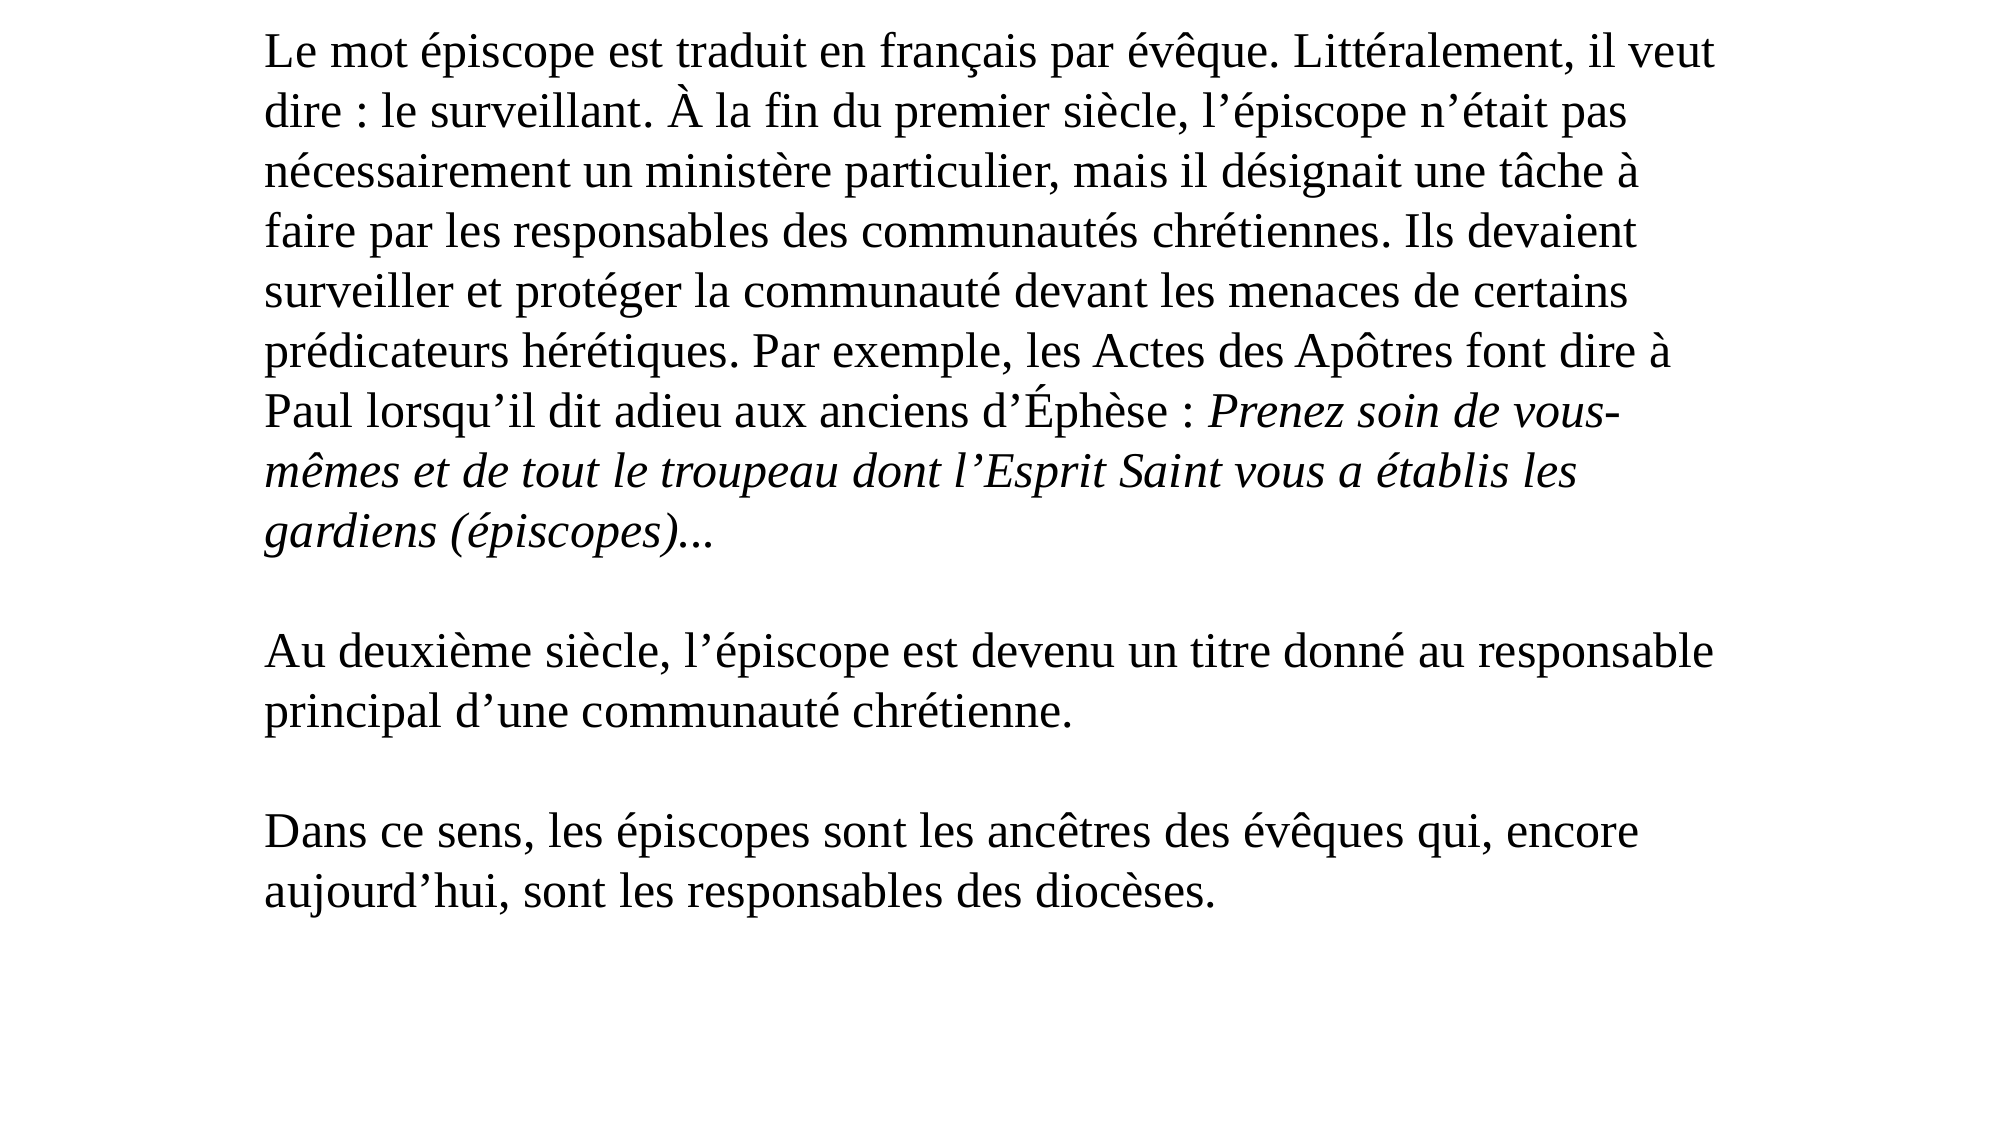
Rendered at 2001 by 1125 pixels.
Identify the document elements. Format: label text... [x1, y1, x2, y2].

text_box Le mot épiscope est traduit en français par évêque. Littéralement, il veut dire : le surveillant. À la fin du premier siècle, l’épiscope n’était pas nécessairement un ministère particulier, mais il désignait une tâche à faire par les responsables des communautés chrétiennes. Ils devaient surveiller et protéger la communauté devant les menaces de certains prédicateurs hérétiques. Par exemple, les Actes des Apôtres font dire à Paul lorsqu’il dit adieu aux anciens d’Éphèse : Prenez soin de vous-mêmes et de tout le troupeau dont l’Esprit Saint vous a établis les gardiens (épiscopes)... Au deuxième siècle, l’épiscope est devenu un titre donné au responsable principal d’une communauté chrétienne. Dans ce sens, les épiscopes sont les ancêtres des évêques qui, encore aujourd’hui, sont les responsables des diocèses. [249, 9, 1750, 995]
